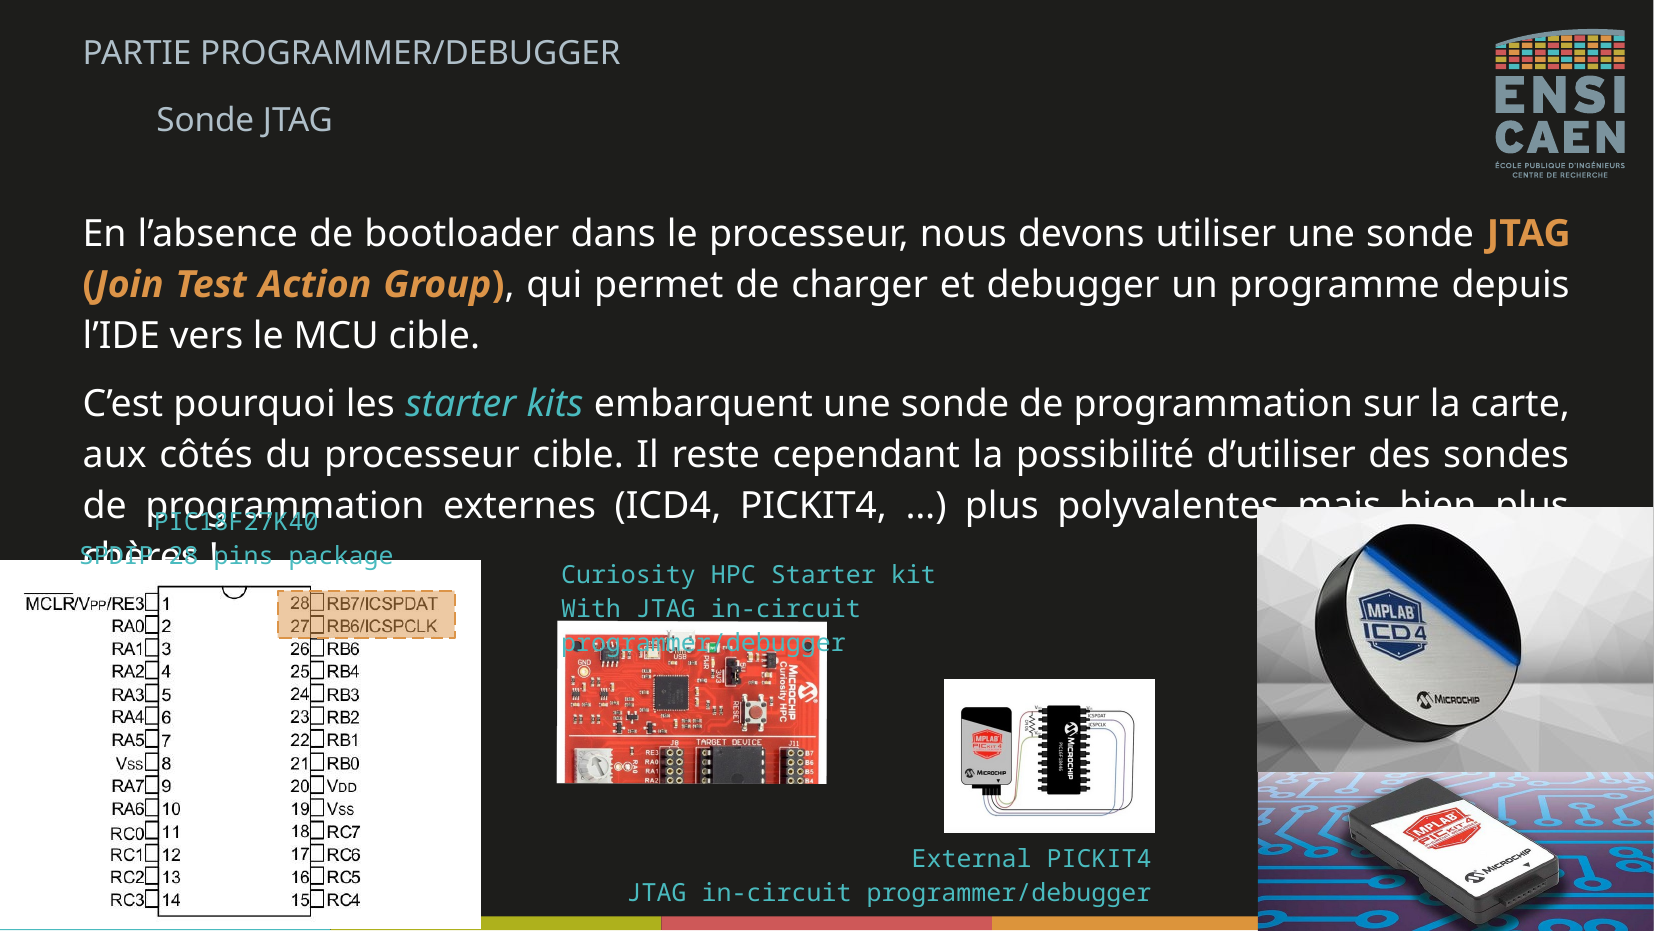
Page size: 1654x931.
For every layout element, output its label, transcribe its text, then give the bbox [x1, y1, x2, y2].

picture [1626, 863, 1641, 868]
picture [1368, 915, 1386, 923]
text_box [277, 590, 455, 638]
text_box PIC18F27K40 SPDIP 28 pins package [0, 496, 473, 561]
picture [0, 560, 481, 929]
picture [944, 679, 1155, 832]
title PARTIE PROGRAMMER/DEBUGGER Sonde JTAG [82, 0, 1467, 148]
picture [1257, 507, 1654, 931]
text_box Curiosity HPC Starter kit With JTAG in-circuit programmer/debugger [546, 549, 1108, 615]
picture [1596, 924, 1615, 931]
list En l’absence de bootloader dans le processeur, nous devons utiliser une sonde JTAG (Join Test Action Group), qui permet de charger et debugger un programme depuis l’IDE vers le MCU cible. C’est pourquoi les starter kits embarquent une sonde de programmation sur la carte, aux côtés du processeur cible. Il reste cependant la possibilité d’utiliser des sondes de programmation externes (ICD4, PICKIT4, …) plus polyvalentes mais bien plus chères ! [82, 206, 1571, 916]
text_box External PICKIT4 JTAG in-circuit programmer/debugger [605, 832, 1167, 898]
picture [556, 620, 827, 784]
picture [1257, 915, 1274, 923]
picture [1619, 850, 1633, 855]
picture [1551, 924, 1570, 931]
